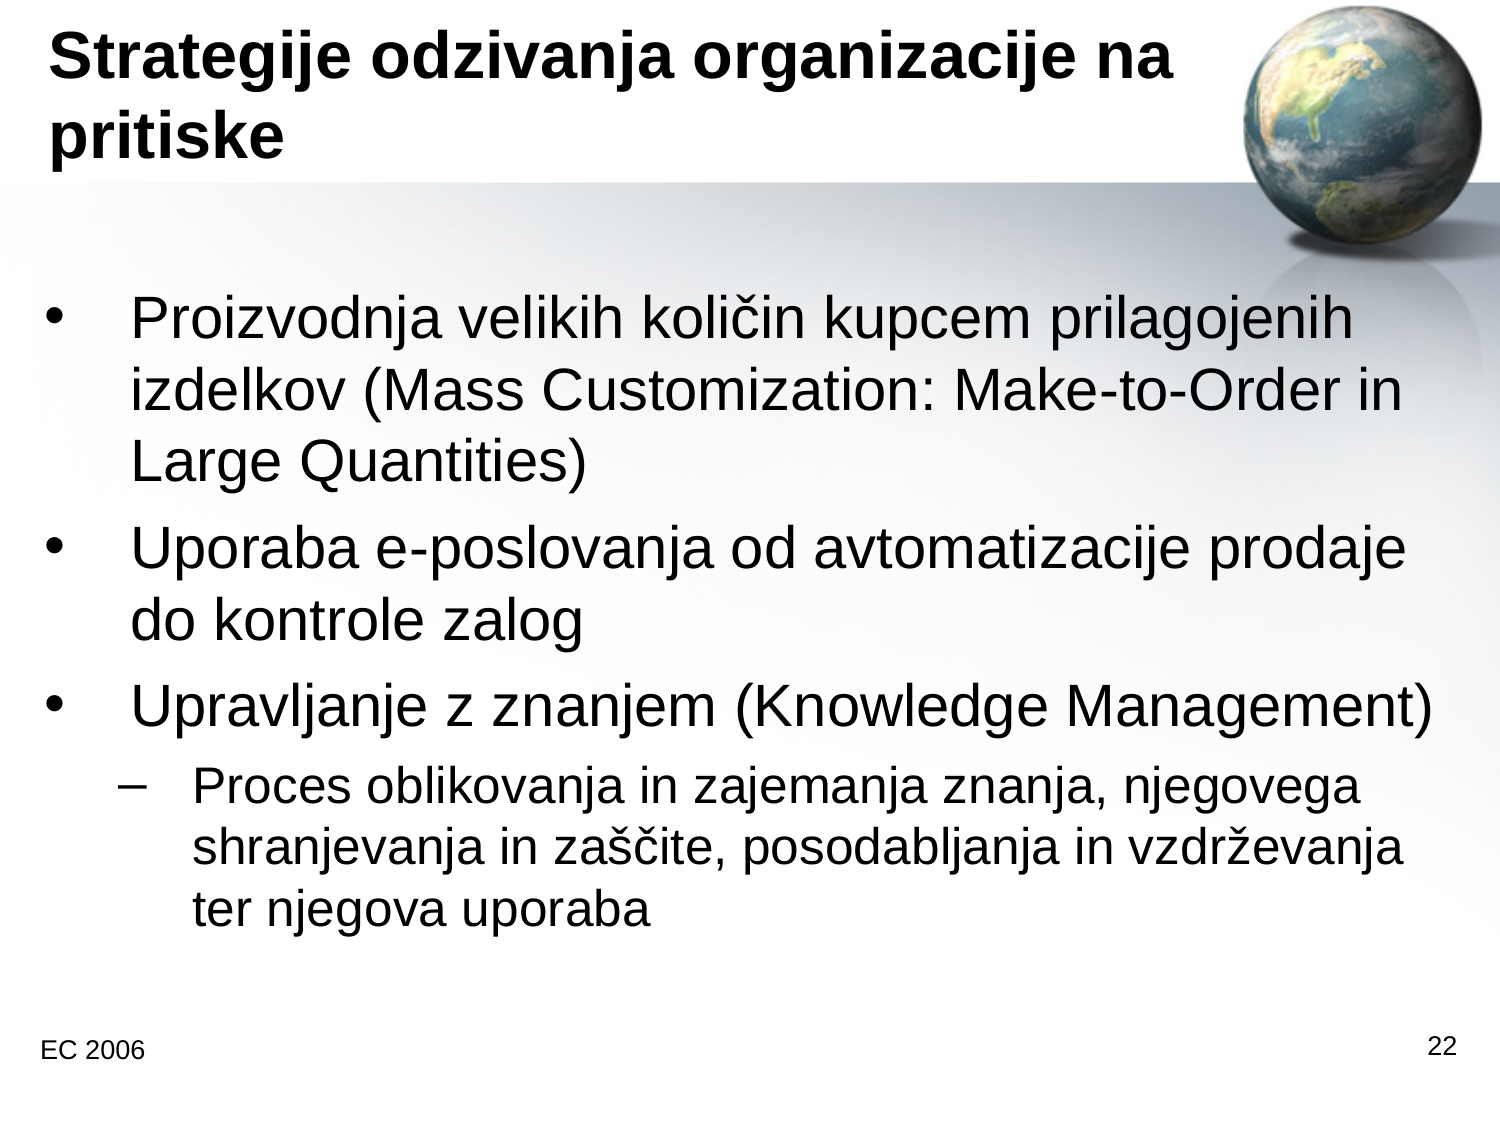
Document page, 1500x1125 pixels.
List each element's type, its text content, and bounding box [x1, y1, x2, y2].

title Strategije odzivanja organizacije na pritiske [33, 4, 1239, 180]
picture [0, 0, 1500, 1125]
text_box EC 2006 [25, 1025, 338, 1101]
list Proizvodnja velikih količin kupcem prilagojenih izdelkov (Mass Customization: Make-to-Order in Large Quantities) Uporaba e-poslovanja od avtomatizacije prodaje do kontrole zalog Upravljanje z znanjem (Knowledge Management) Proces oblikovanja in zajemanja znanja, njegovega shranjevanja in zaščite, posodabljanja in vzdrževanja ter njegova uporaba [29, 271, 1471, 1024]
text_box <number> [1159, 1020, 1473, 1096]
